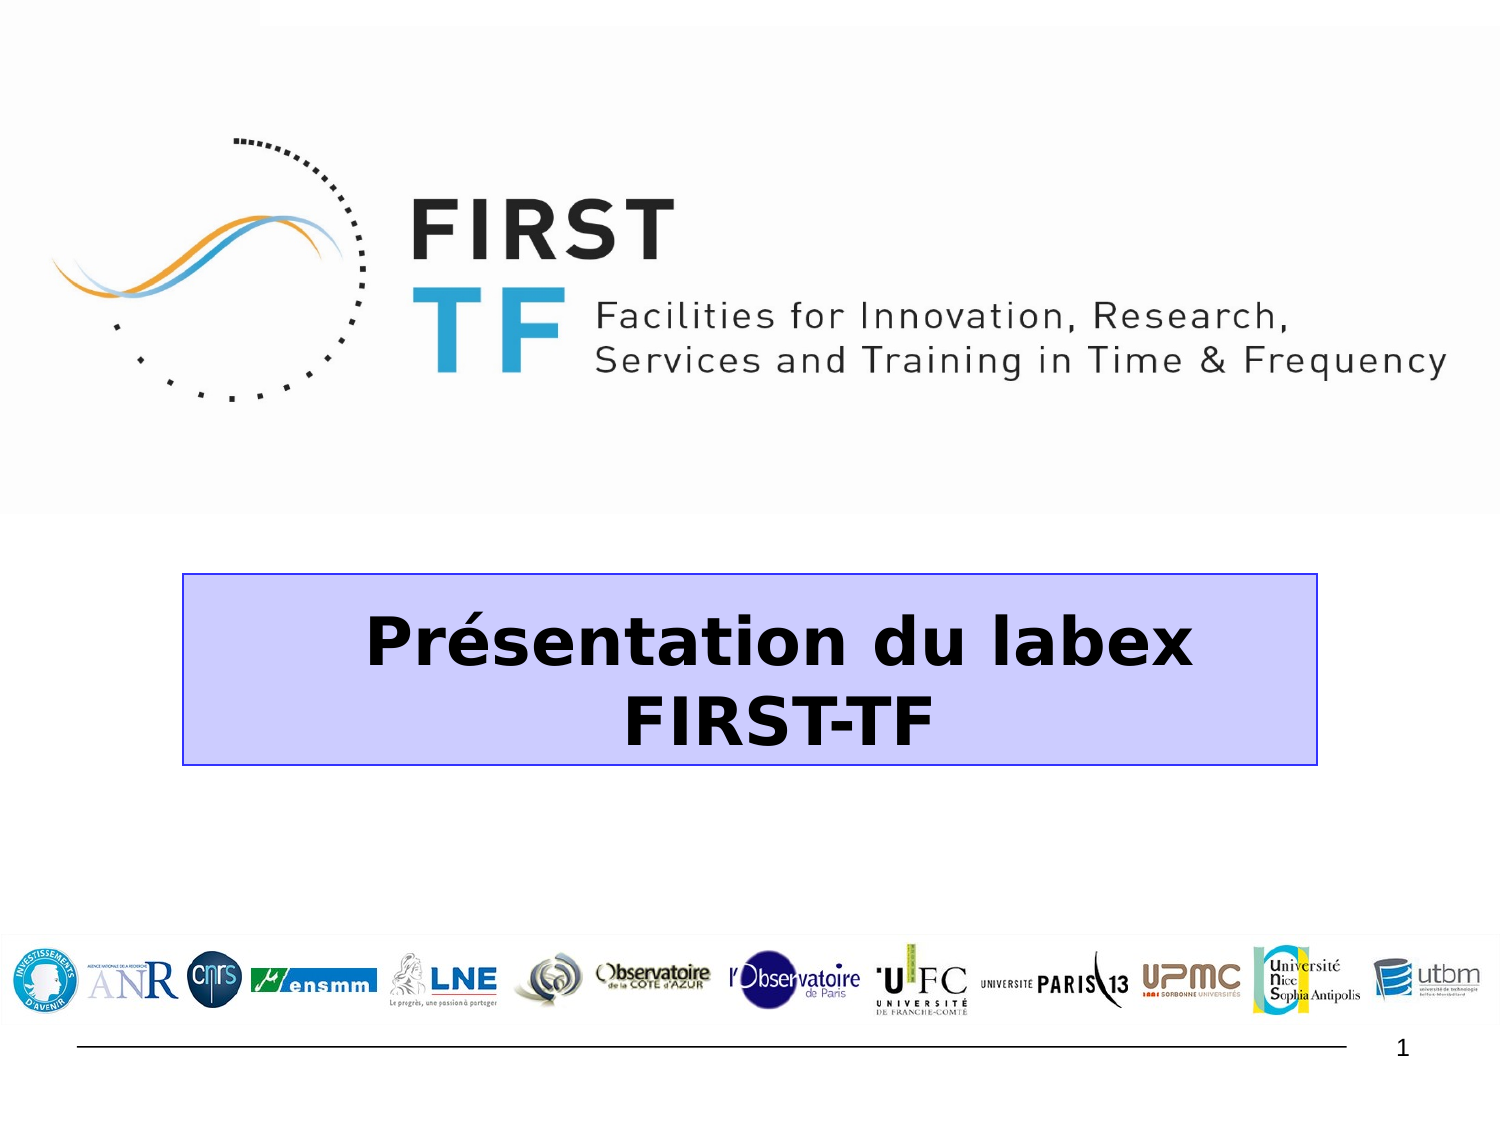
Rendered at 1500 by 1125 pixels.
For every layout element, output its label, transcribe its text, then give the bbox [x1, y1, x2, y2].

picture [0, 0, 1500, 514]
text_box Présentation du labex FIRST-TF [183, 573, 1317, 766]
picture [1, 934, 1500, 1025]
slide_number <numéro> [1074, 1025, 1425, 1103]
